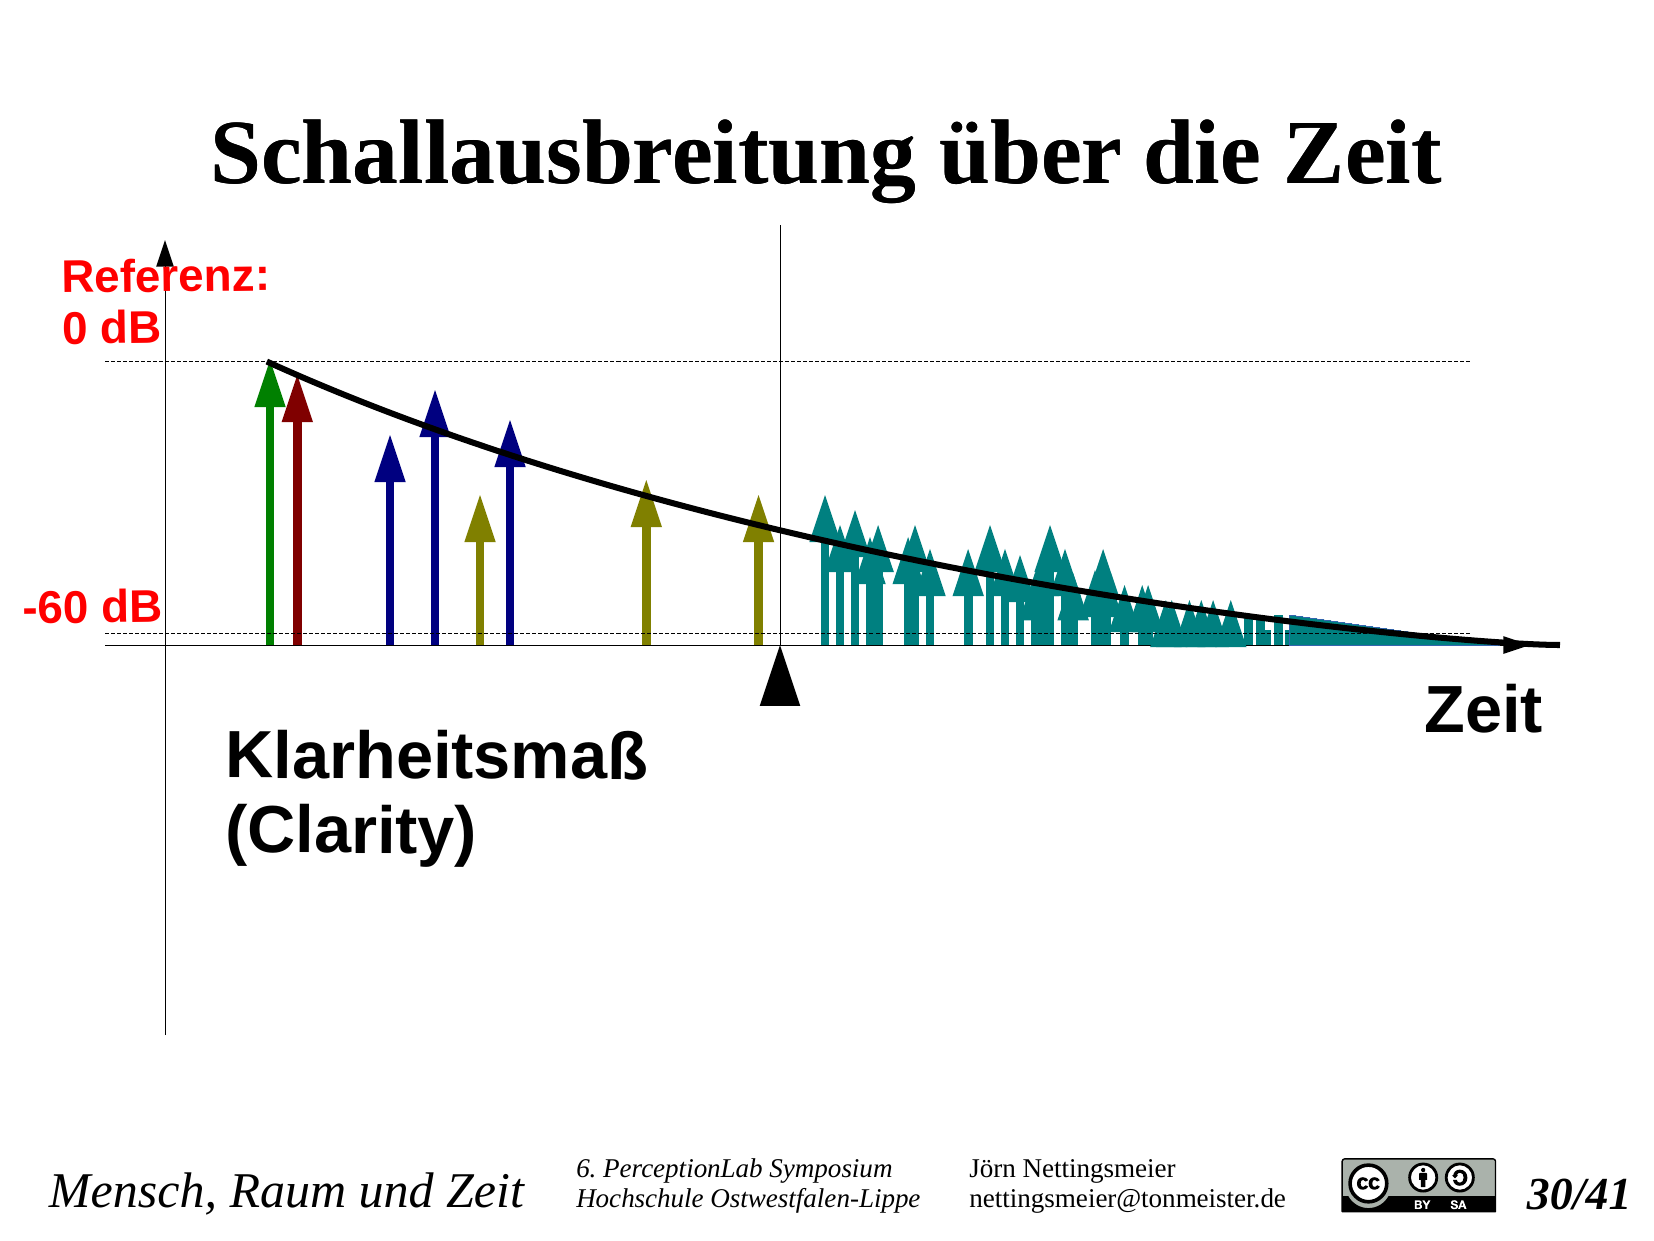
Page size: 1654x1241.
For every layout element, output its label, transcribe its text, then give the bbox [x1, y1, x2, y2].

text_box -60 dB [7, 572, 178, 649]
text_box Klarheitsmaß (Clarity) [210, 709, 664, 899]
text_box [1289, 625, 1494, 646]
text_box [1289, 615, 1381, 628]
text_box Zeit [1410, 664, 1559, 766]
text_box Referenz: 0 dB [46, 243, 287, 378]
title Schallausbreitung über die Zeit [82, 49, 1571, 257]
